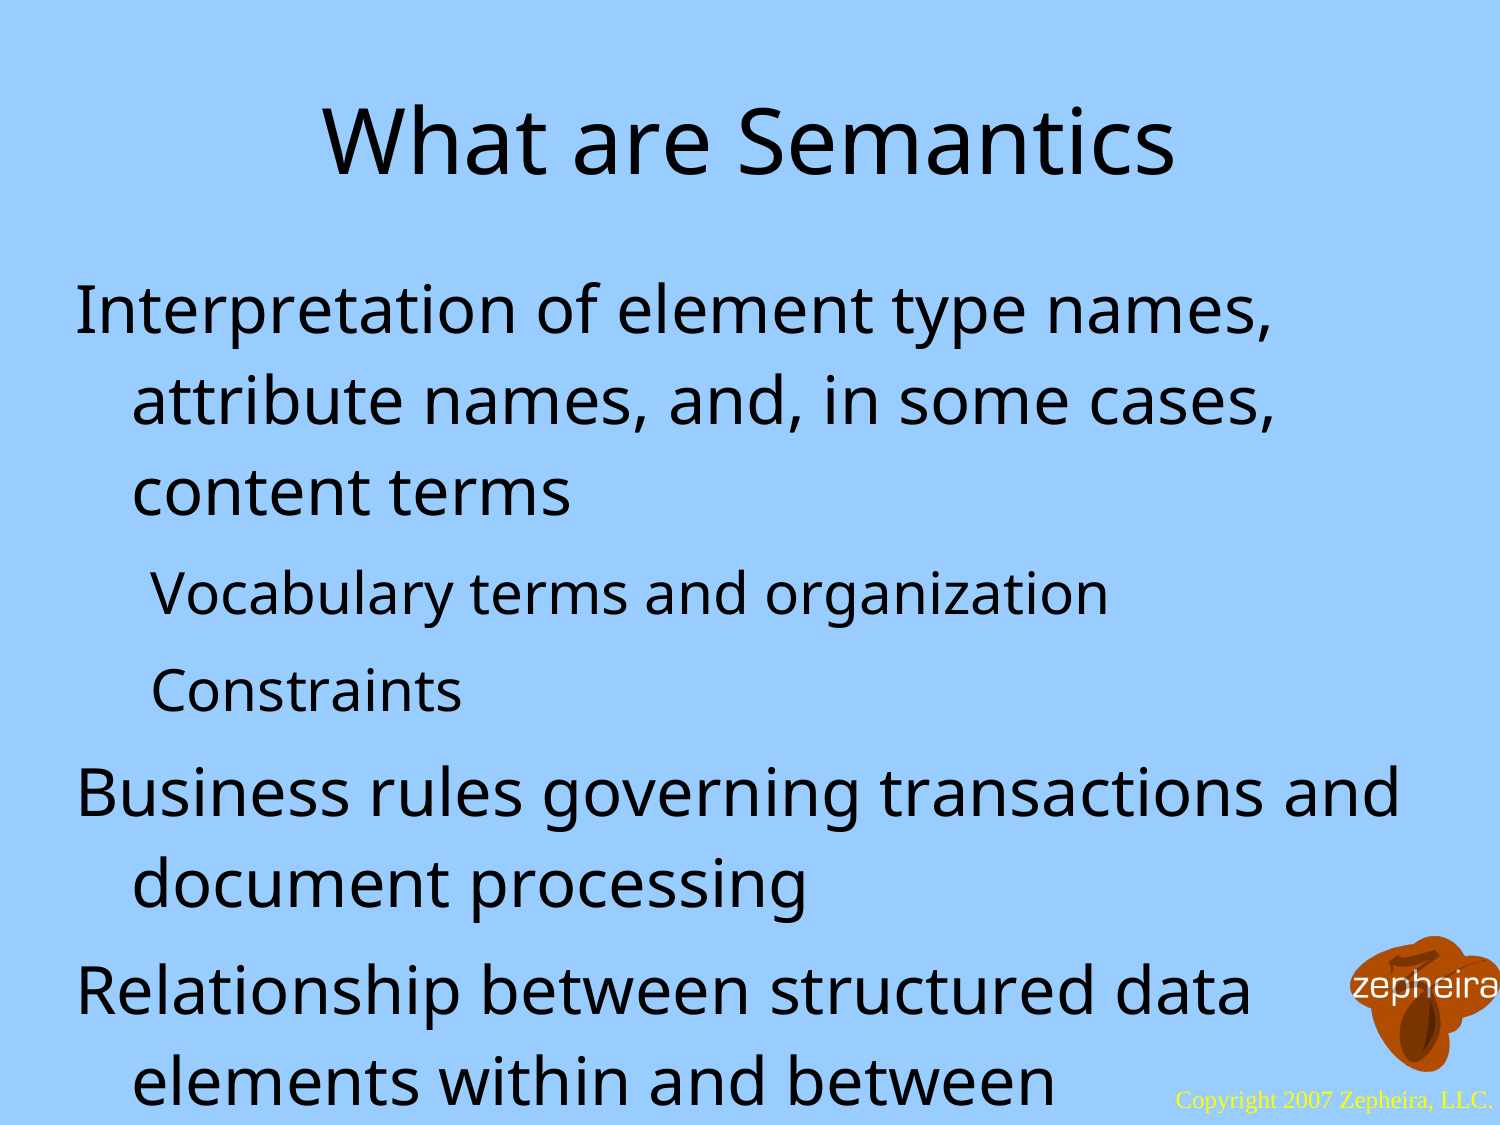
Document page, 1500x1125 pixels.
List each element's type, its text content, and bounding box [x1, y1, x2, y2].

picture [1350, 936, 1500, 1072]
list Interpretation of element type names, attribute names, and, in some cases, content terms Vocabulary terms and organization Constraints Business rules governing transactions and document processing Relationship between structured data elements within and between documents [75, 262, 1425, 1037]
title What are Semantics [75, 45, 1425, 233]
